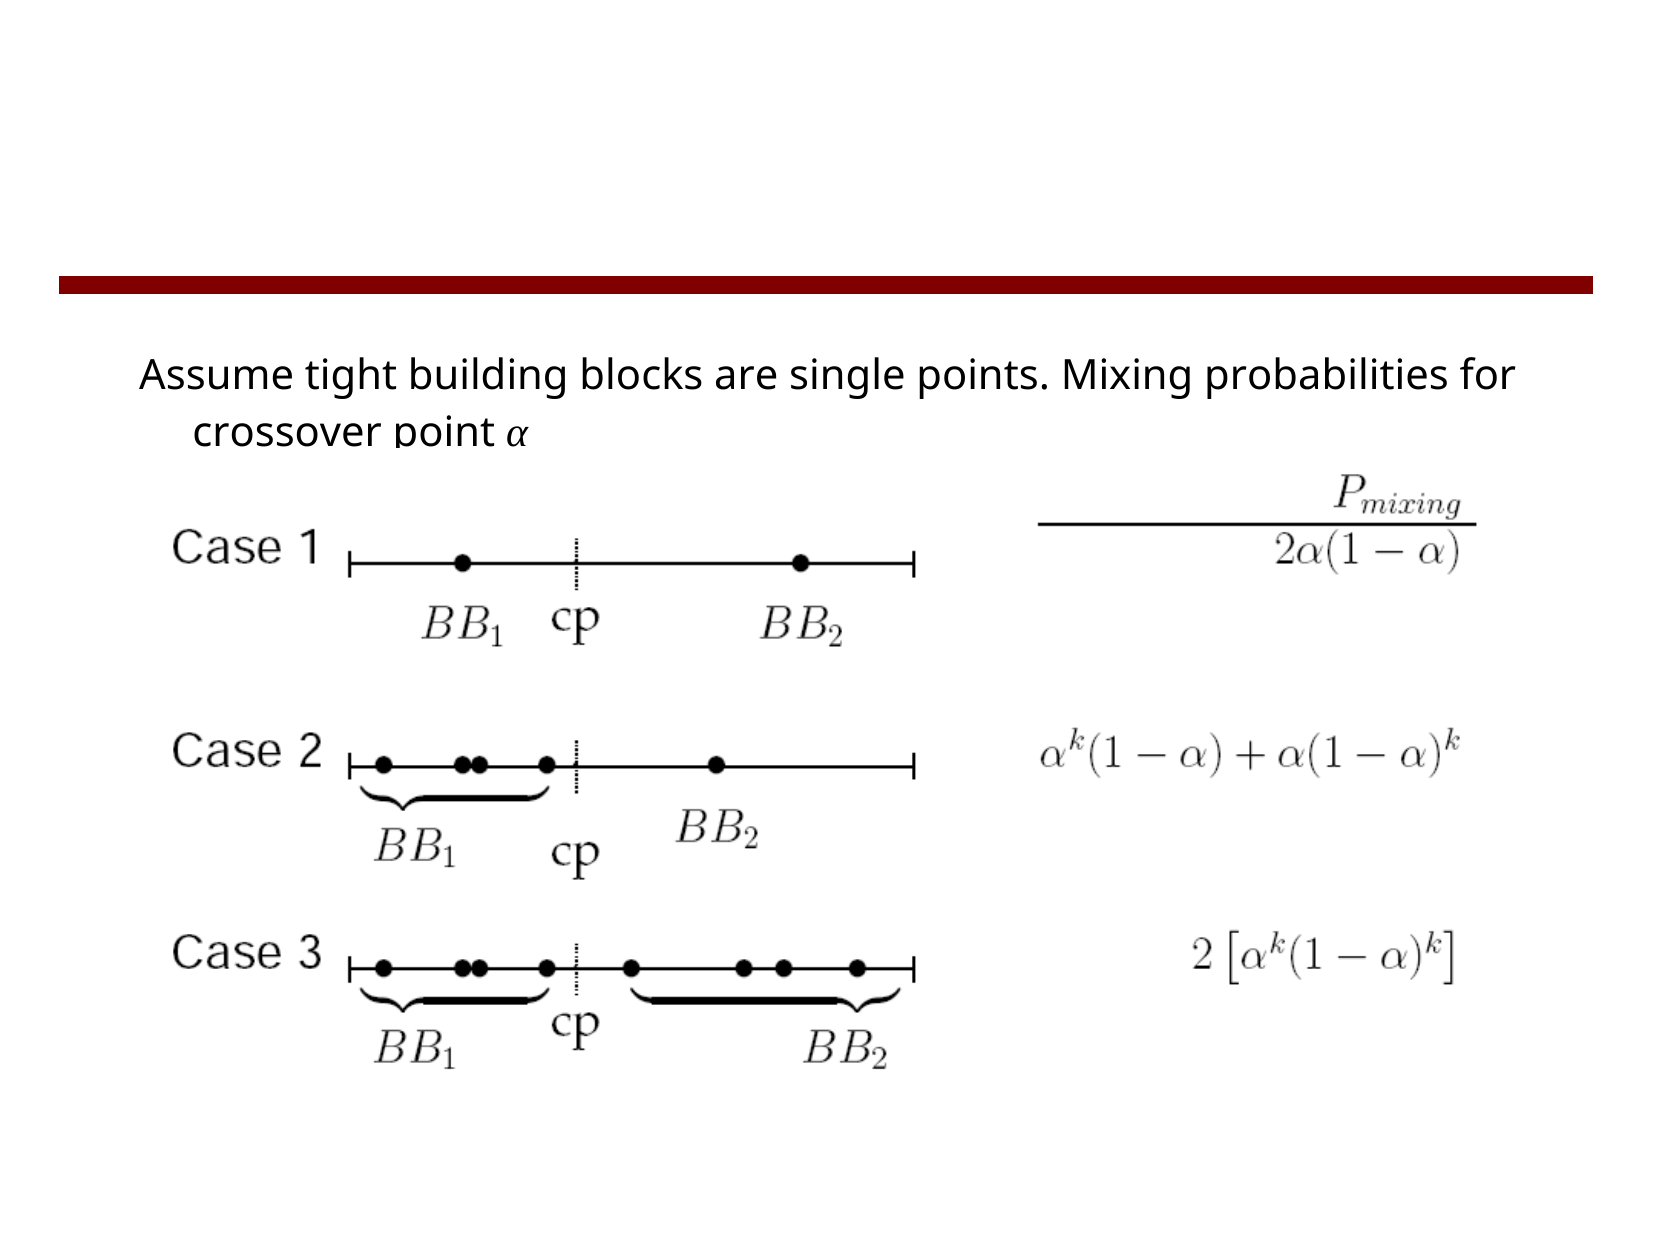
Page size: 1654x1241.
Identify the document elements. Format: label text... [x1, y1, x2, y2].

picture [146, 448, 1538, 1163]
list Assume tight building blocks are single points. Mixing probabilities for crossover point α [121, 344, 1534, 1127]
